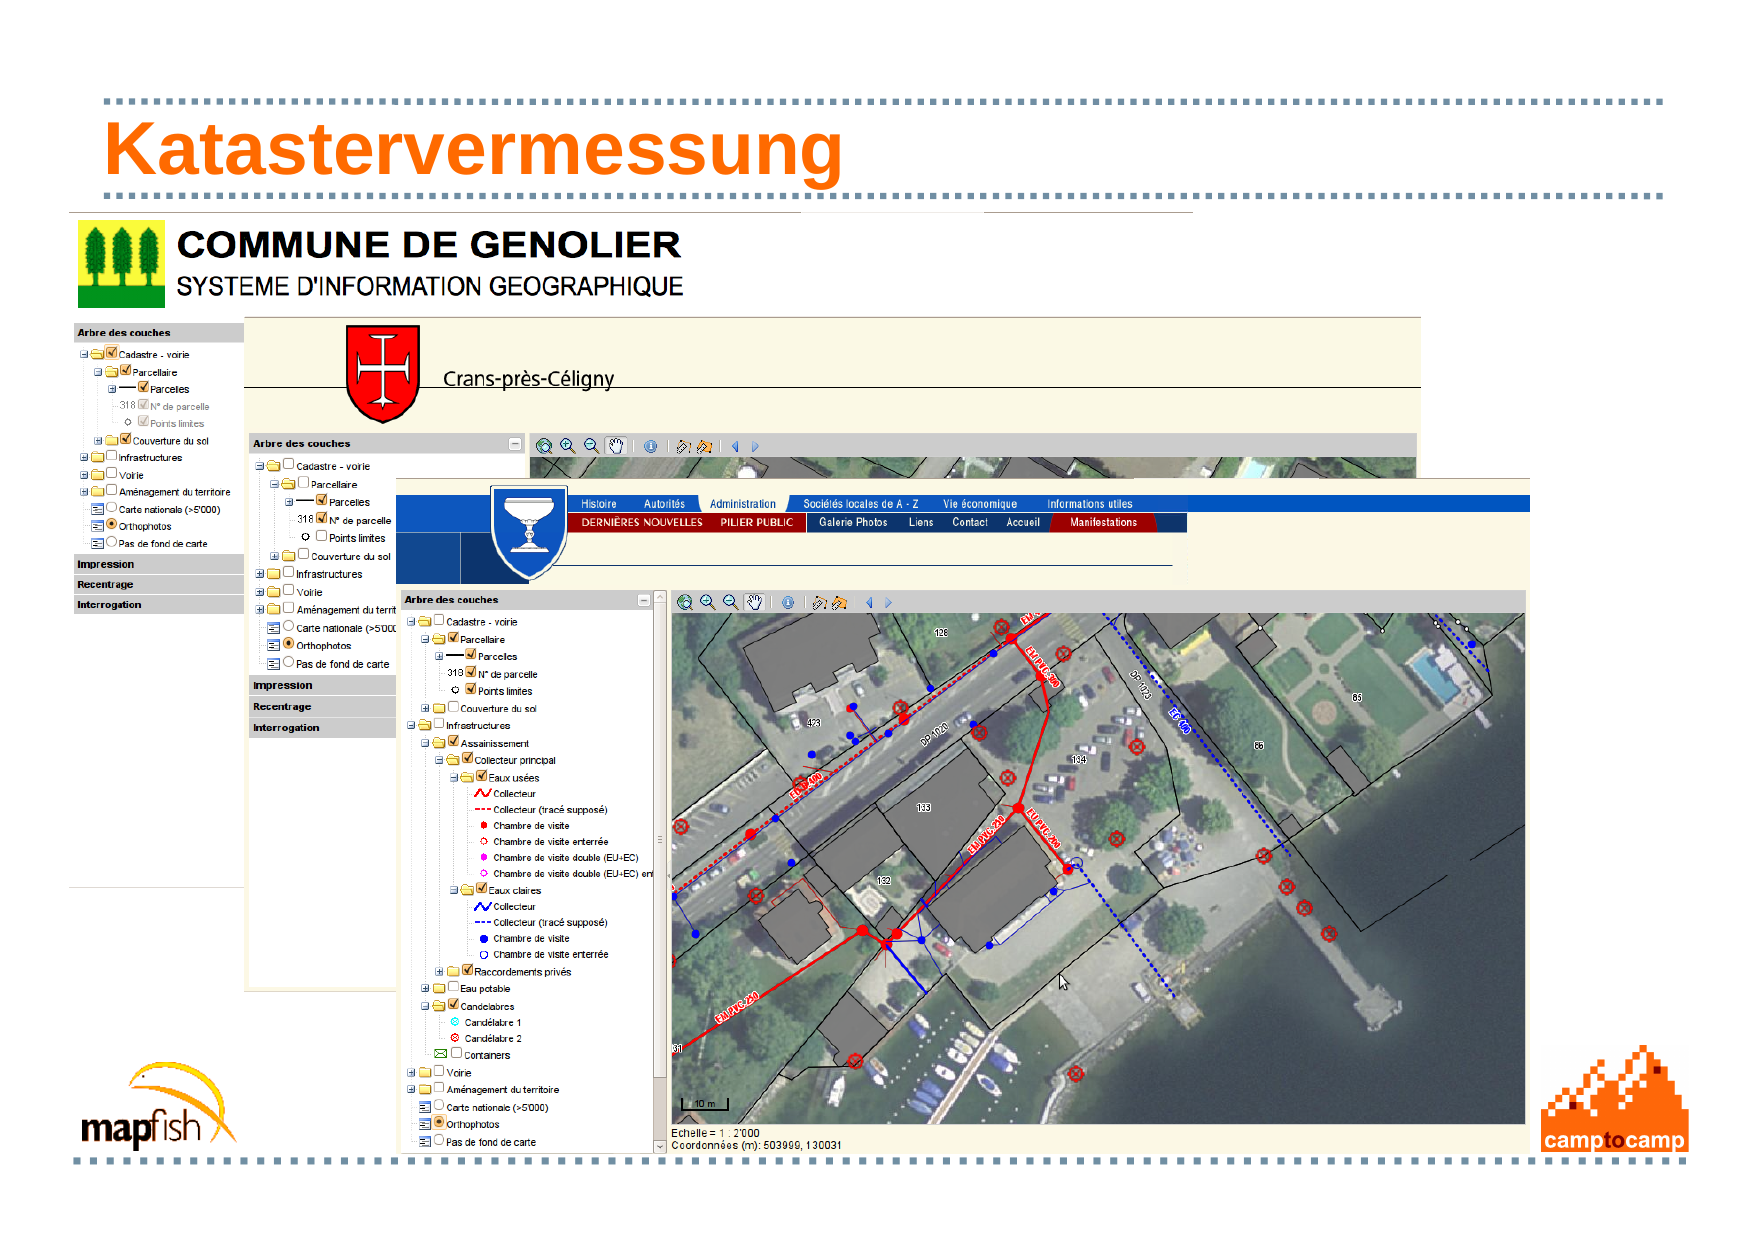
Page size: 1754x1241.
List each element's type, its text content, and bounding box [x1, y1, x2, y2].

title Katastervermessung [103, 104, 1660, 193]
picture [69, 212, 1530, 1154]
picture [1541, 1045, 1689, 1152]
picture [82, 1062, 237, 1151]
